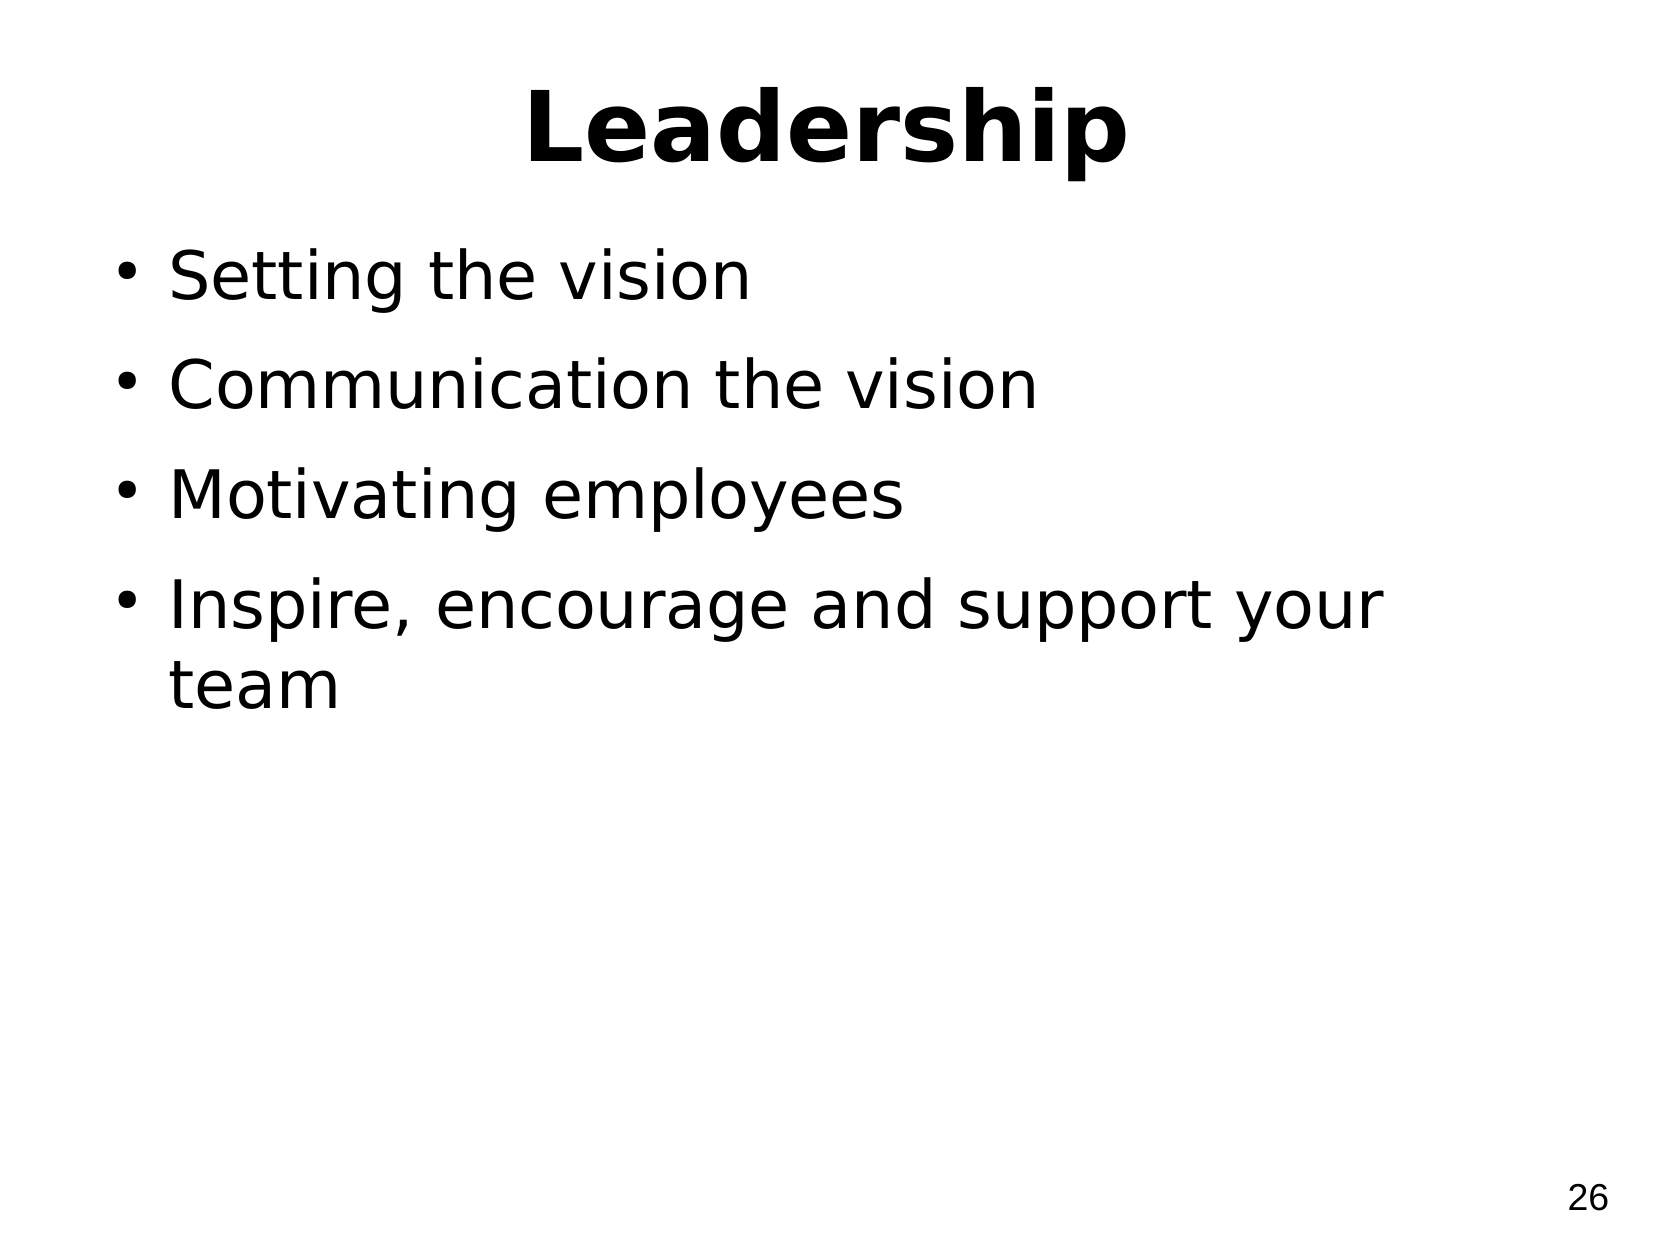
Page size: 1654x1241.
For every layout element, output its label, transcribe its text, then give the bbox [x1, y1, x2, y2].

title Leadership [82, 49, 1571, 195]
list Setting the vision Communication the vision Motivating employees Inspire, encourage and support your team [82, 224, 1538, 1186]
